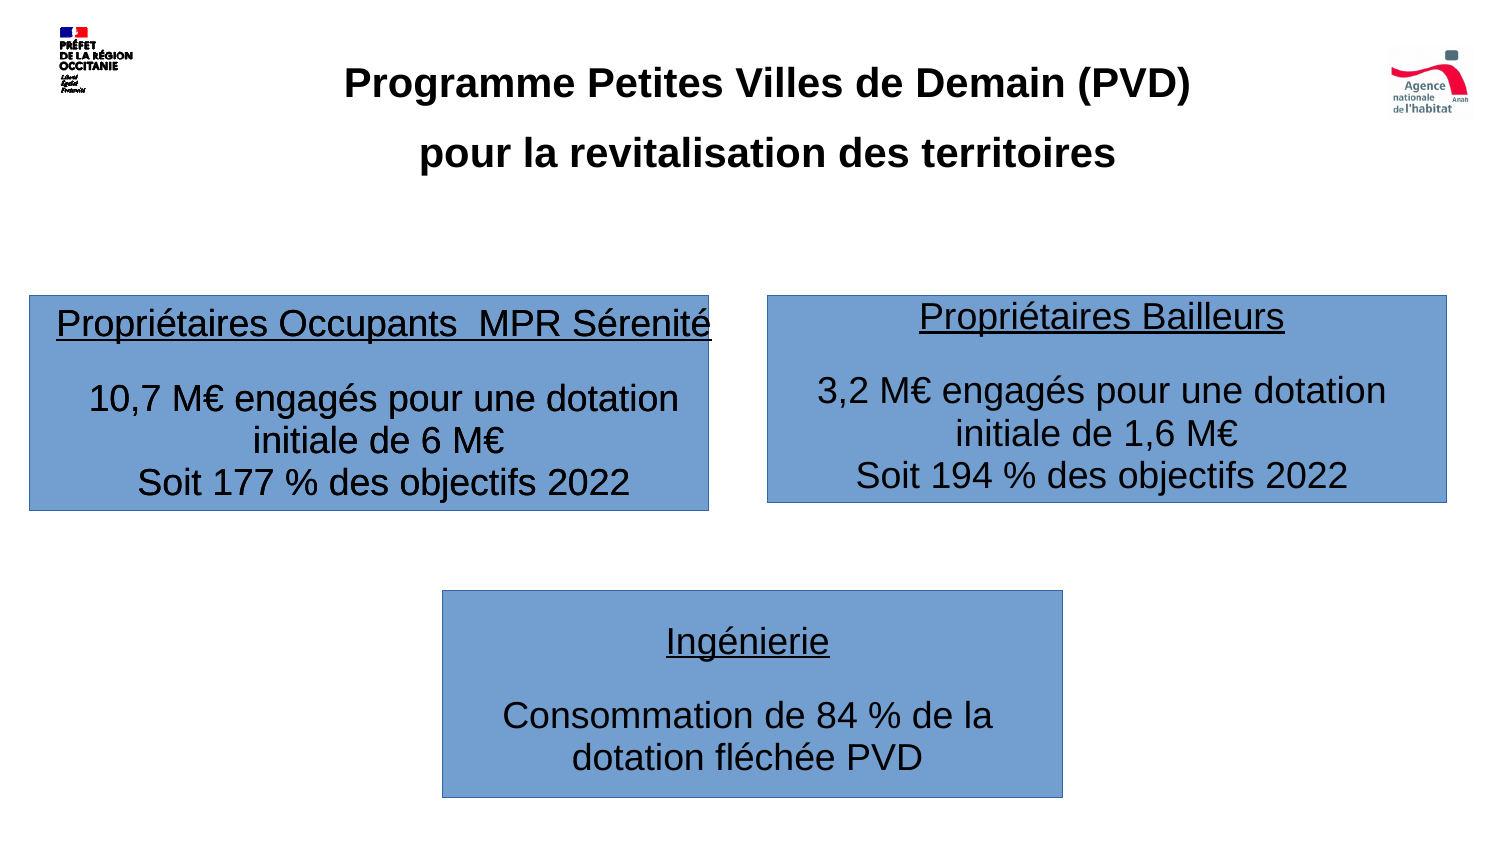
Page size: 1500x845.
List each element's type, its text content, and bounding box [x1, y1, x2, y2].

text_box [442, 779, 1063, 798]
text_box Programme Petites Villes de Demain (PVD) pour la revitalisation des territoires [265, 52, 1270, 207]
text_box [767, 295, 1447, 503]
picture [1387, 46, 1473, 120]
text_box Propriétaires Occupants MPR Sérenité 10,7 M€ engagés pour une dotation initiale de 6 M€ Soit 177 % des objectifs 2022 [29, 295, 739, 511]
text_box [442, 590, 1063, 620]
text_box Propriétaires Bailleurs 3,2 M€ engagés pour une dotation initiale de 1,6 M€ Soit 194 % des objectifs 2022 [786, 295, 1418, 497]
picture [50, 17, 141, 101]
text_box Ingénierie Consommation de 84 % de la dotation fléchée PVD [432, 620, 1063, 779]
